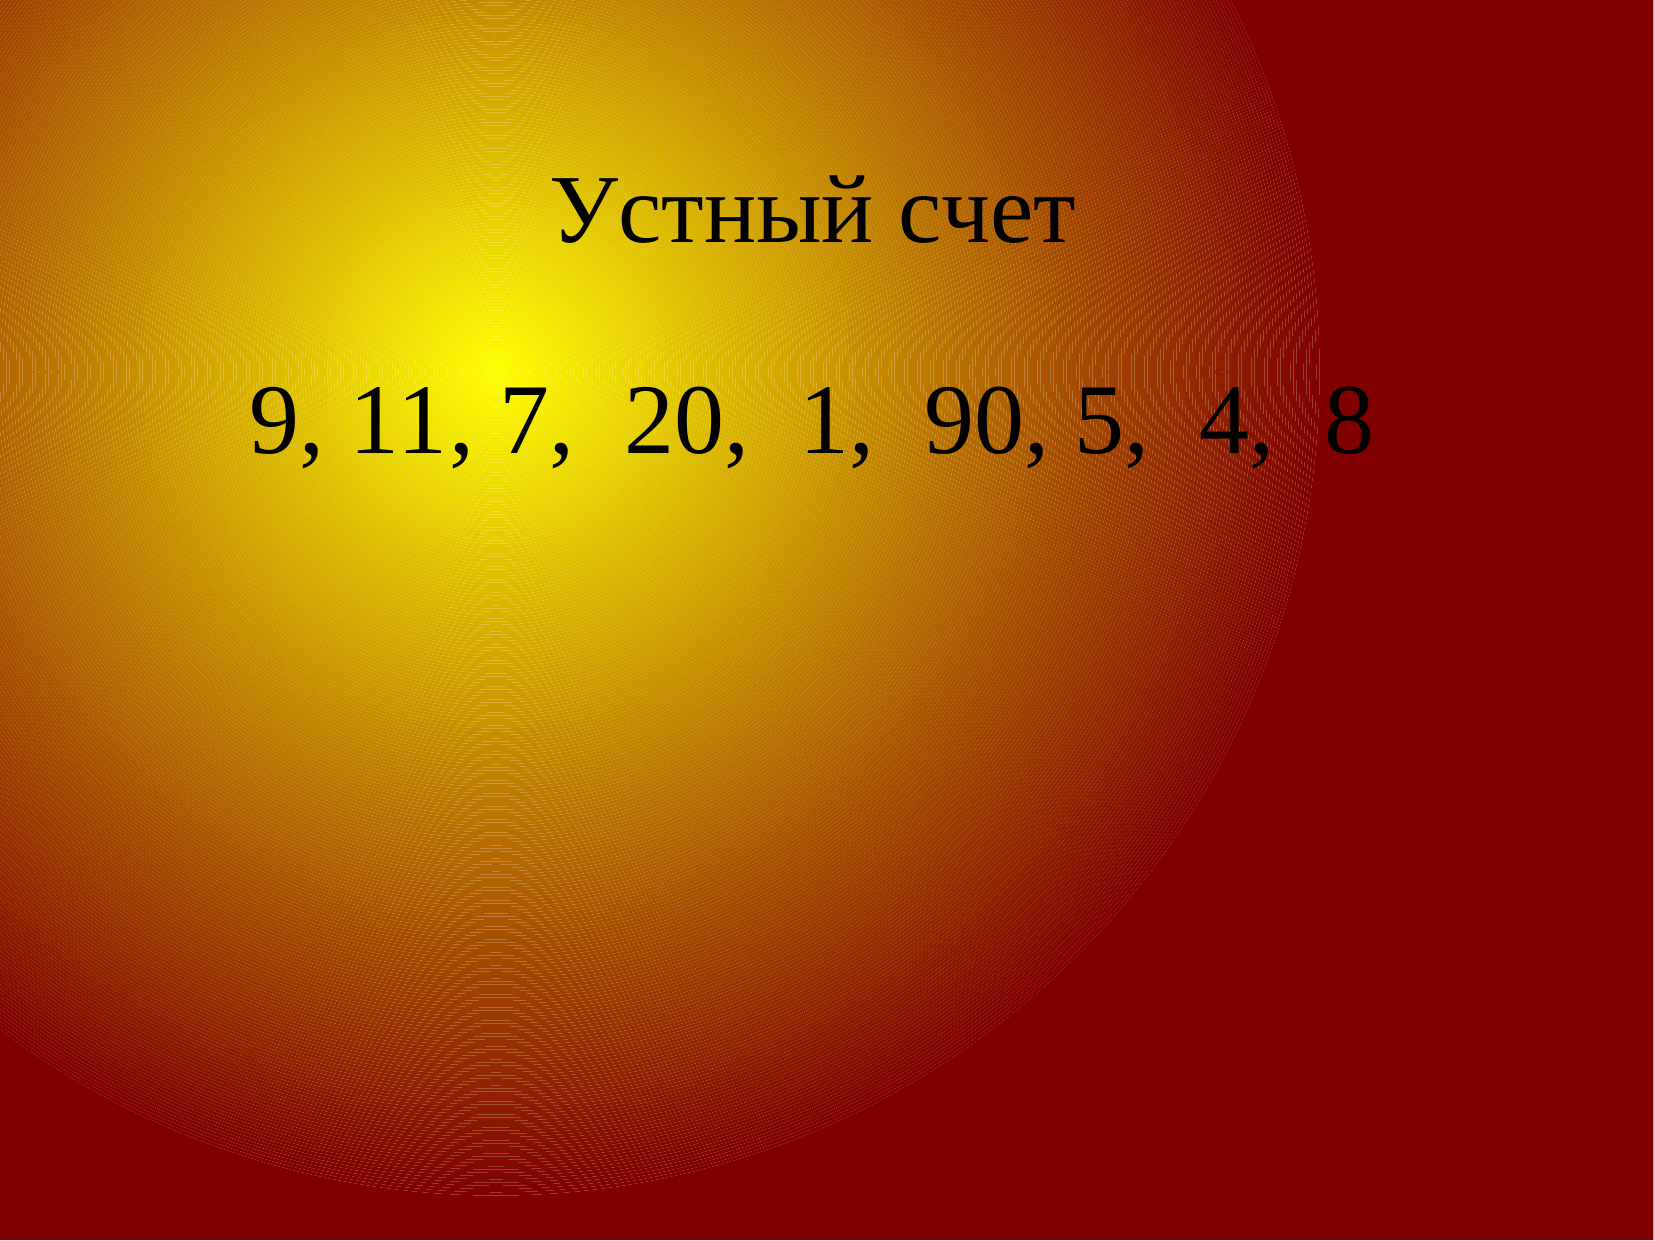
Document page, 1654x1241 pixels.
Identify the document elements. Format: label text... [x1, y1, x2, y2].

title Устный счет [107, 105, 1520, 313]
list 9, 11, 7, 20, 1, 90, 5, 4, 8 [178, 364, 1570, 1147]
